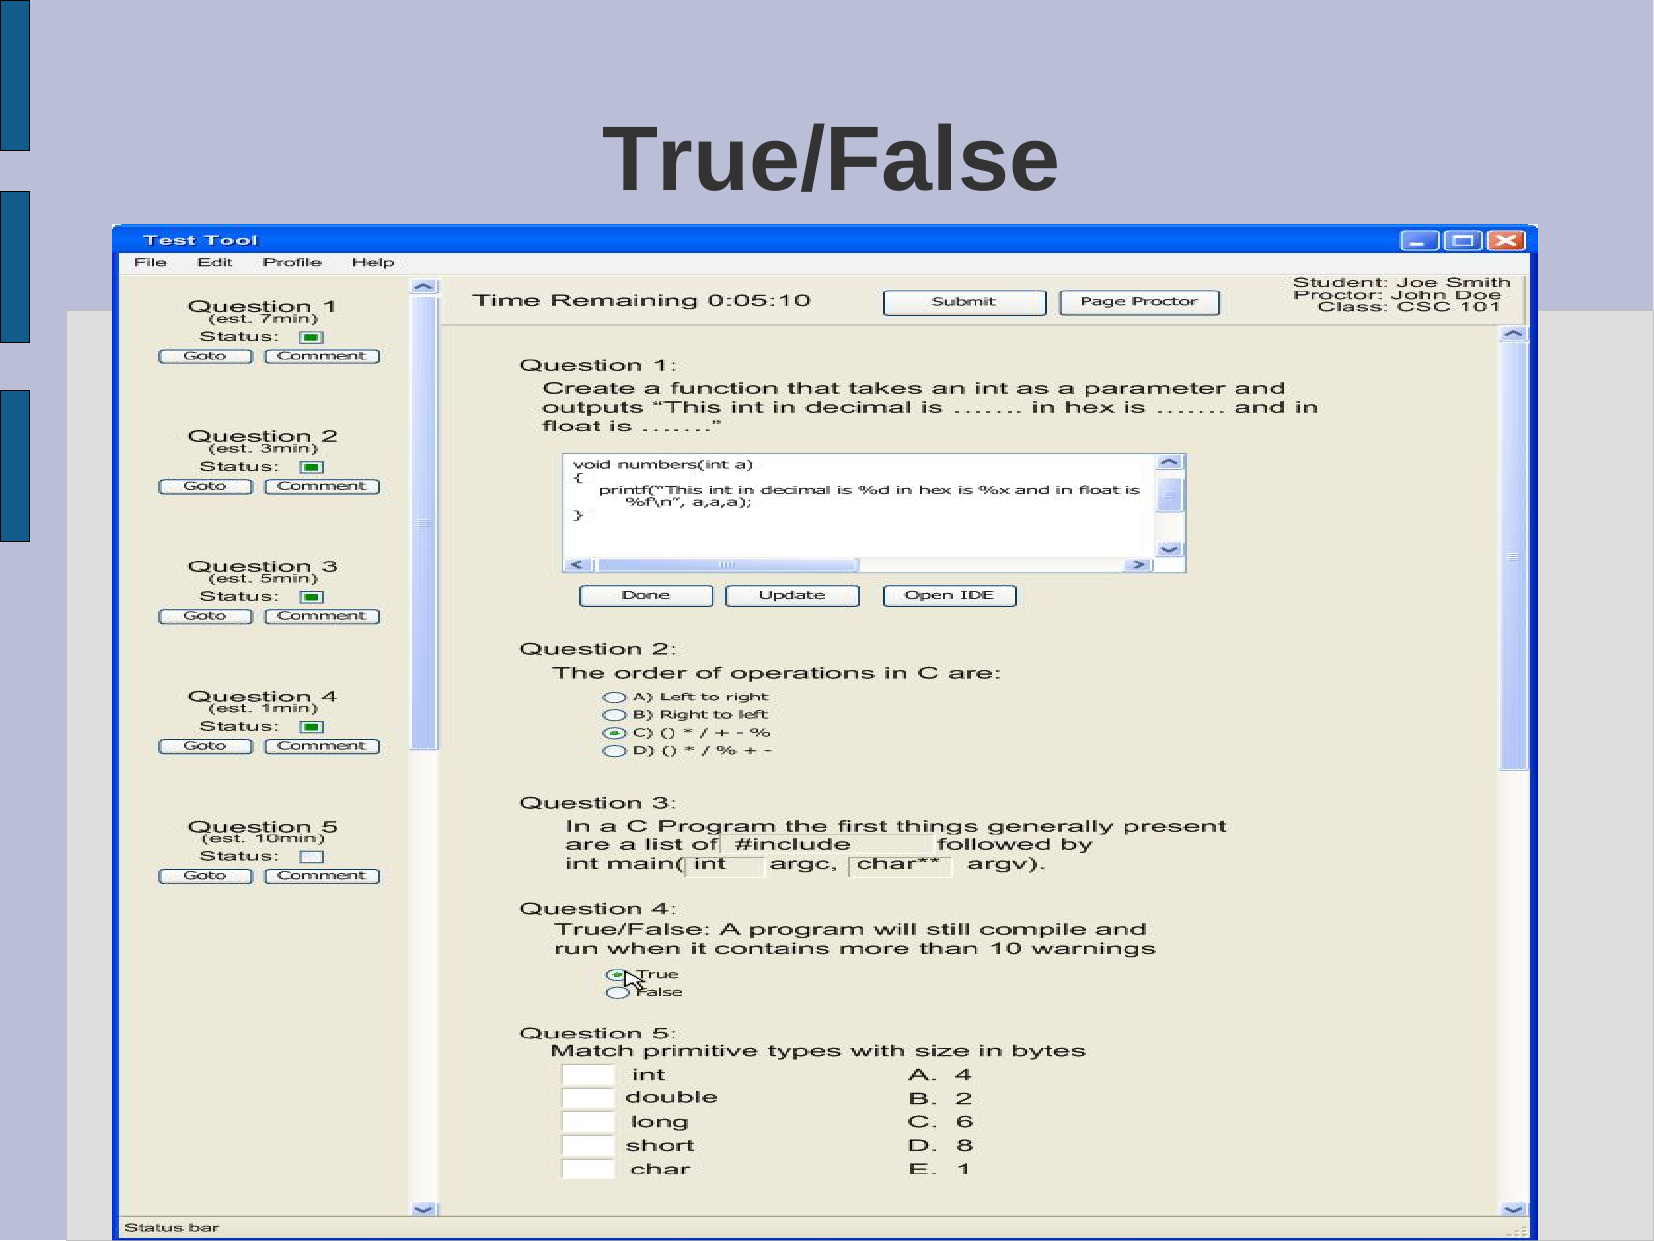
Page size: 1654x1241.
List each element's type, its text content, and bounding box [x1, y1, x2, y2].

title True/False [125, 55, 1538, 224]
picture [112, 224, 1538, 1241]
